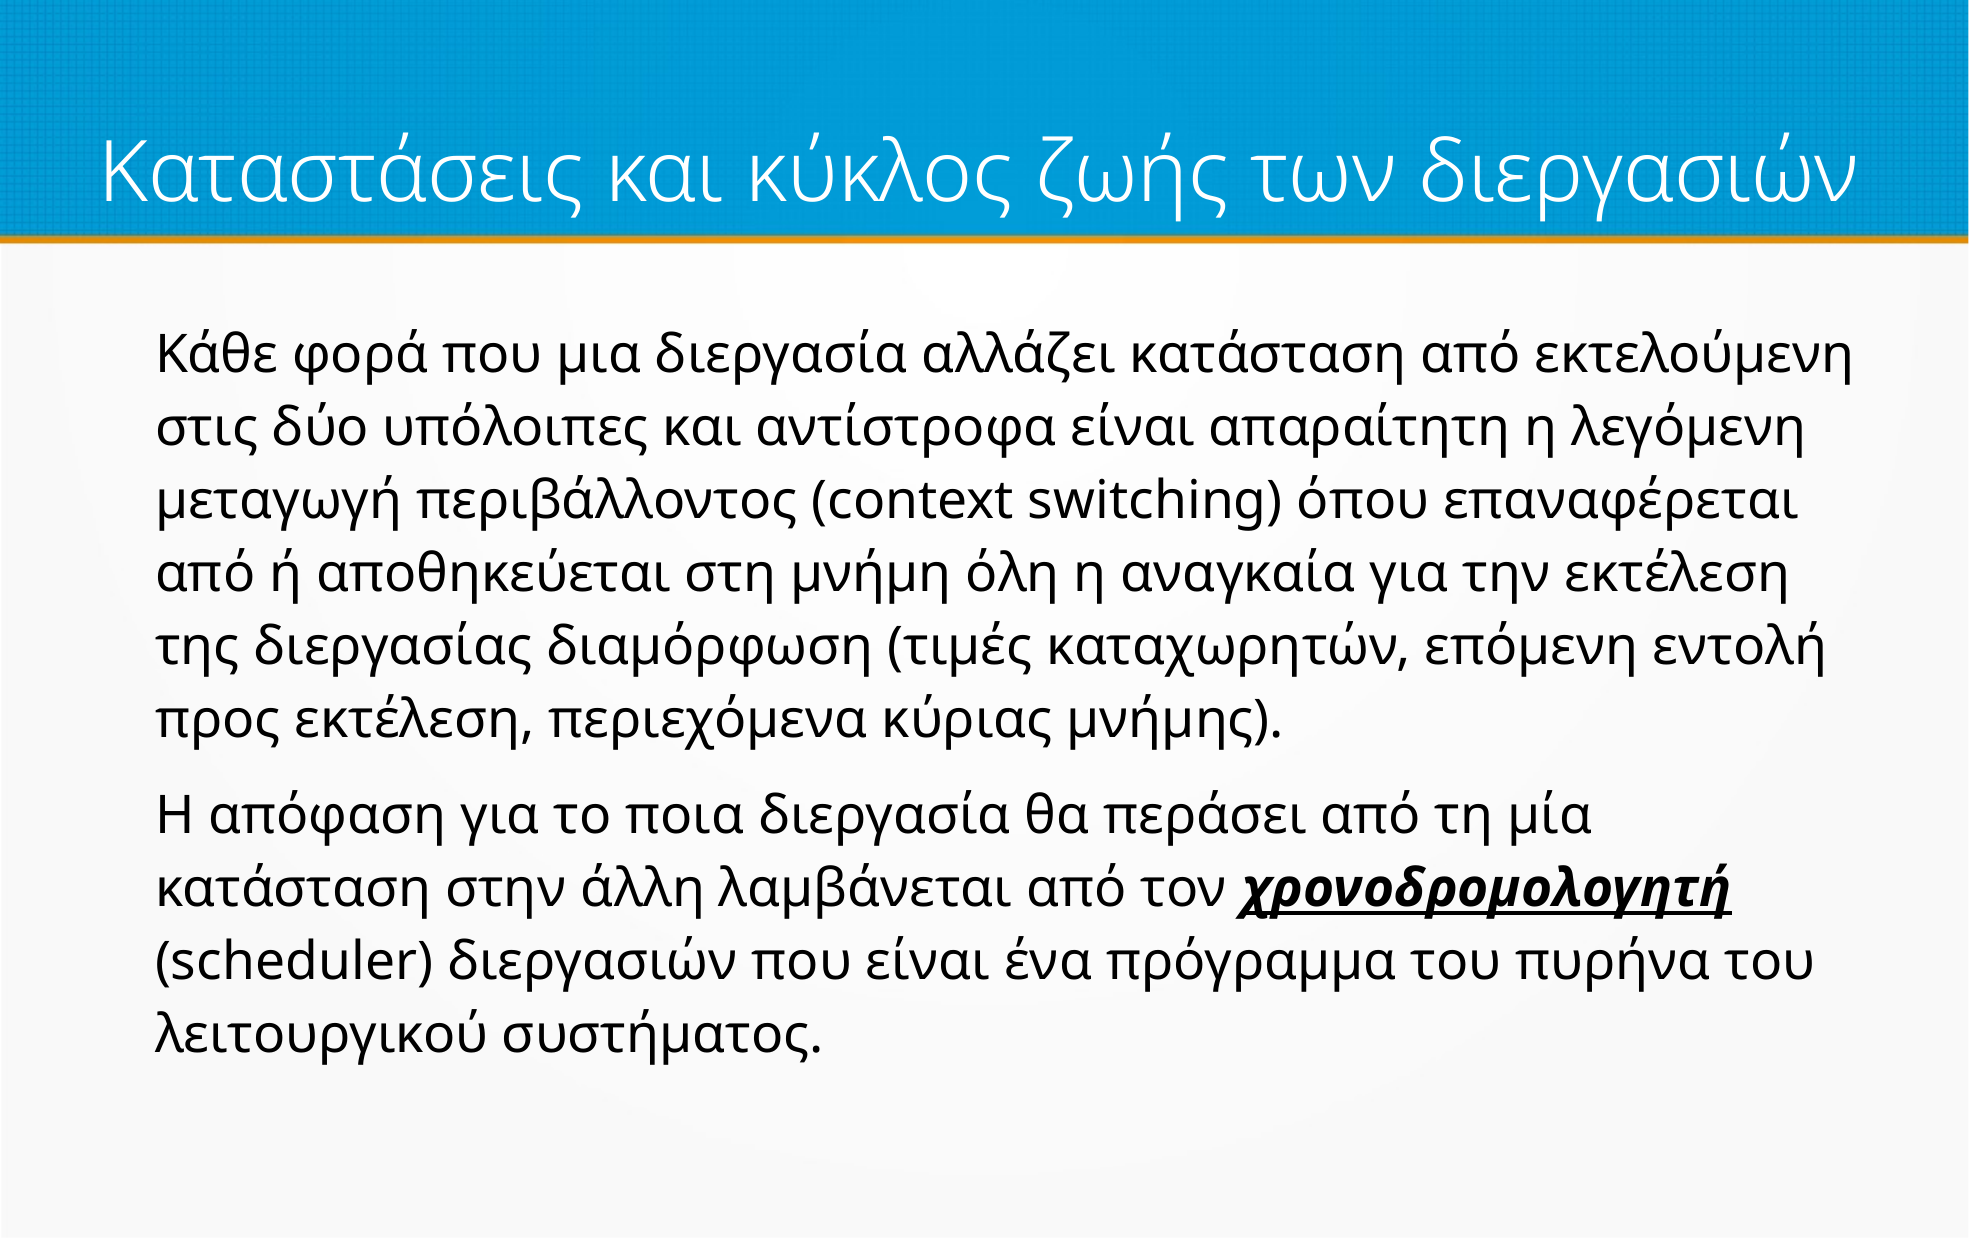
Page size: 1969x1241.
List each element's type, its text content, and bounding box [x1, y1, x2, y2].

picture [0, 233, 1969, 1241]
list Κάθε φορά που μια διεργασία αλλάζει κατάσταση από εκτελούμενη στις δύο υπόλοιπες και αντίστροφα είναι απαραίτητη η λεγόμενη μεταγωγή περιβάλλοντος (context switching) όπου επαναφέρεται από ή αποθηκεύεται στη μνήμη όλη η αναγκαία για την εκτέλεση της διεργασίας διαμόρφωση (τιμές καταχωρητών, επόμενη εντολή προς εκτέλεση, περιεχόμενα κύριας μνήμης). Η απόφαση για το ποια διεργασία θα περάσει από τη μία κατάσταση στην άλλη λαμβάνεται από τον χρονοδρομολογητή (scheduler) διεργασιών που είναι ένα πρόγραμμα του πυρήνα του λειτουργικού συστήματος. [98, 315, 1861, 1081]
title Καταστάσεις και κύκλος ζωής των διεργασιών [98, 19, 1870, 227]
